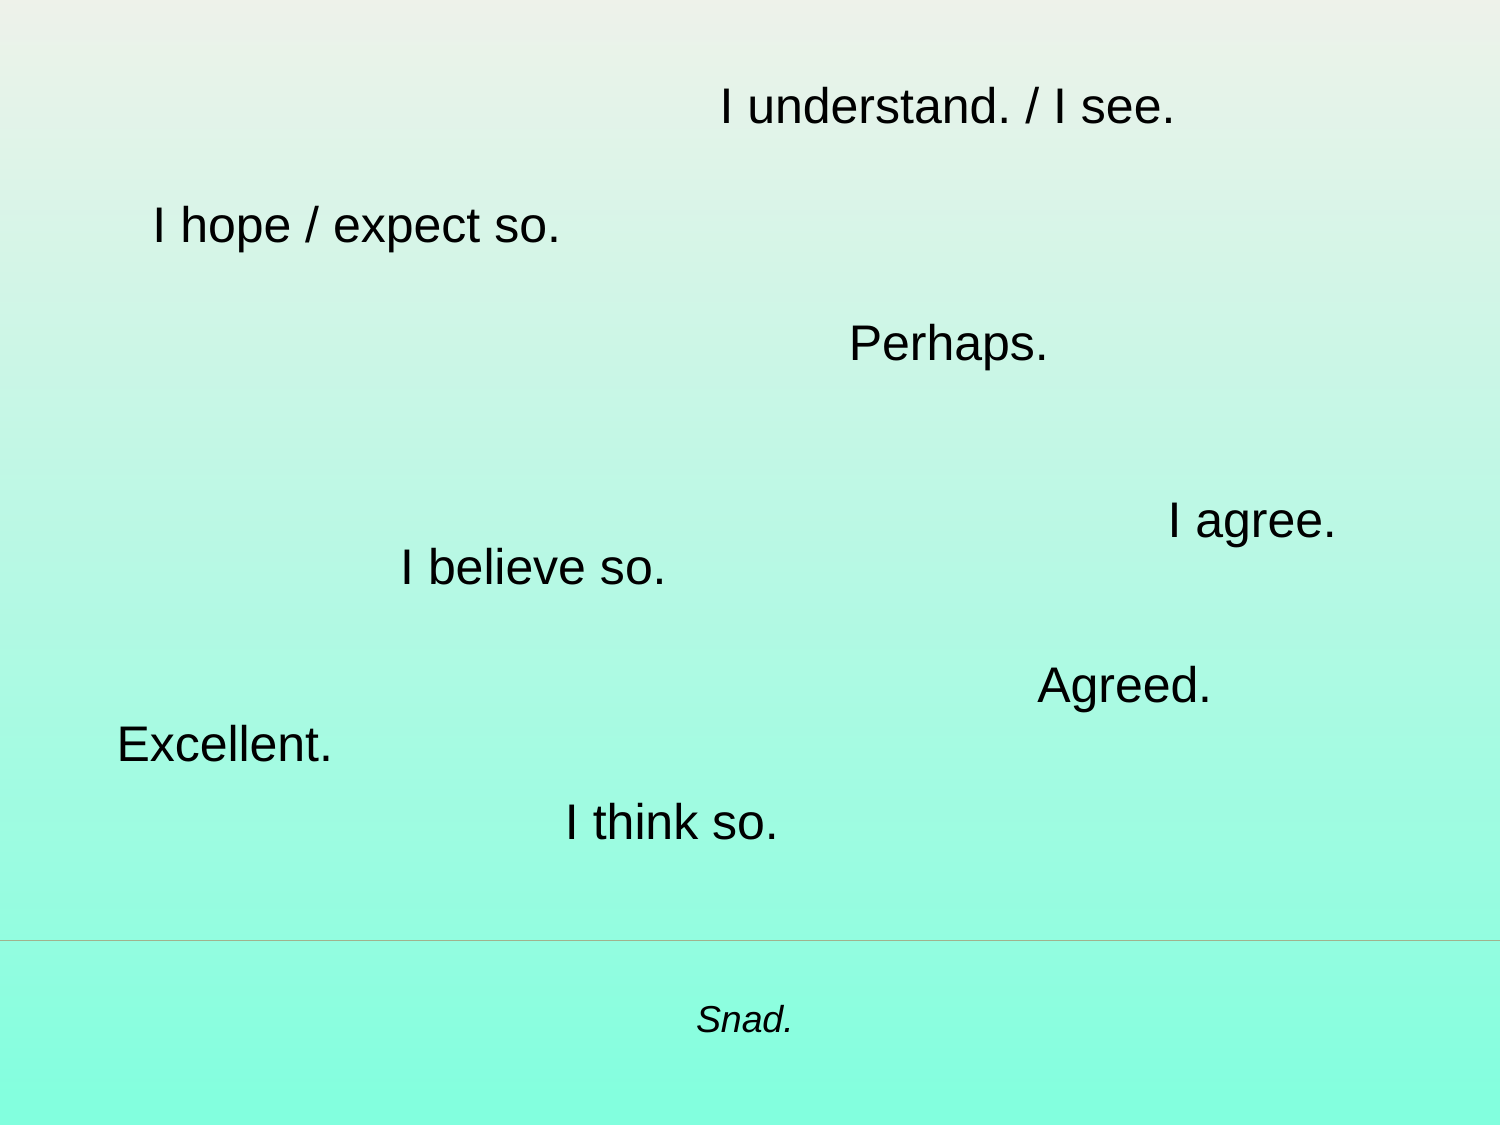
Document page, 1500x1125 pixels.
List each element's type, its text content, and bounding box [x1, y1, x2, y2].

text_box Snad. [681, 987, 809, 1049]
text_box I believe so. [385, 527, 682, 603]
text_box I think so. [550, 781, 795, 858]
text_box Agreed. [1022, 645, 1228, 721]
text_box Excellent. [101, 704, 349, 780]
text_box I hope / expect so. [137, 184, 577, 261]
text_box I understand. / I see. [704, 66, 1192, 142]
text_box Perhaps. [834, 302, 1064, 379]
text_box I agree. [1152, 479, 1353, 556]
